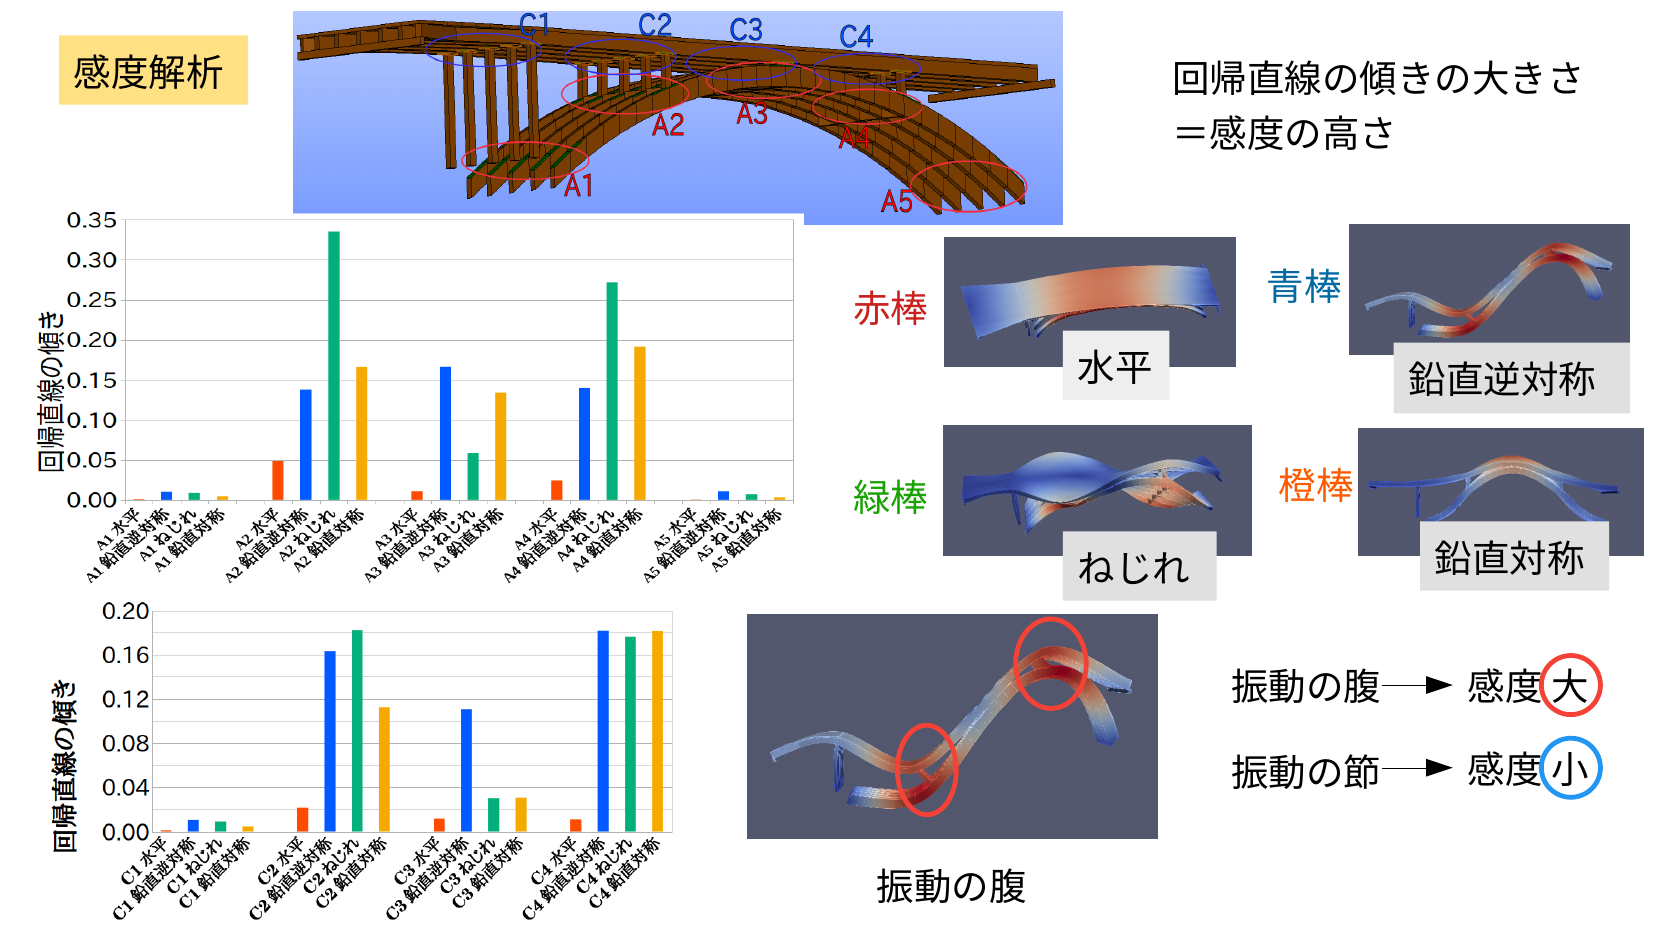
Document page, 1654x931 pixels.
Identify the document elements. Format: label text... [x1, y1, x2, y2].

text_box 振動の節 [1216, 735, 1397, 805]
picture [944, 237, 1236, 367]
text_box 感度解析 [59, 35, 249, 105]
picture [35, 602, 684, 931]
picture [1358, 428, 1644, 556]
picture [747, 614, 1158, 839]
text_box 感度 大 [1452, 649, 1654, 719]
text_box 回帰直線の傾きの大きさ＝感度の高さ [1157, 41, 1619, 166]
text_box 青棒 [1251, 249, 1418, 319]
picture [0, 11, 1063, 597]
text_box 赤棒 [838, 271, 945, 341]
picture [1349, 224, 1630, 355]
picture [943, 425, 1252, 556]
text_box 橙棒 [1263, 448, 1382, 518]
text_box 振動の腹 [862, 849, 1134, 931]
text_box 感度 小 [1452, 732, 1619, 804]
text_box 鉛直逆対称 [1393, 342, 1630, 414]
text_box 鉛直対称 [1420, 521, 1610, 591]
text_box 水平 [1062, 330, 1170, 400]
text_box 振動の腹 [1216, 649, 1452, 719]
text_box 緑棒 [838, 460, 945, 530]
text_box ねじれ [1062, 531, 1217, 601]
